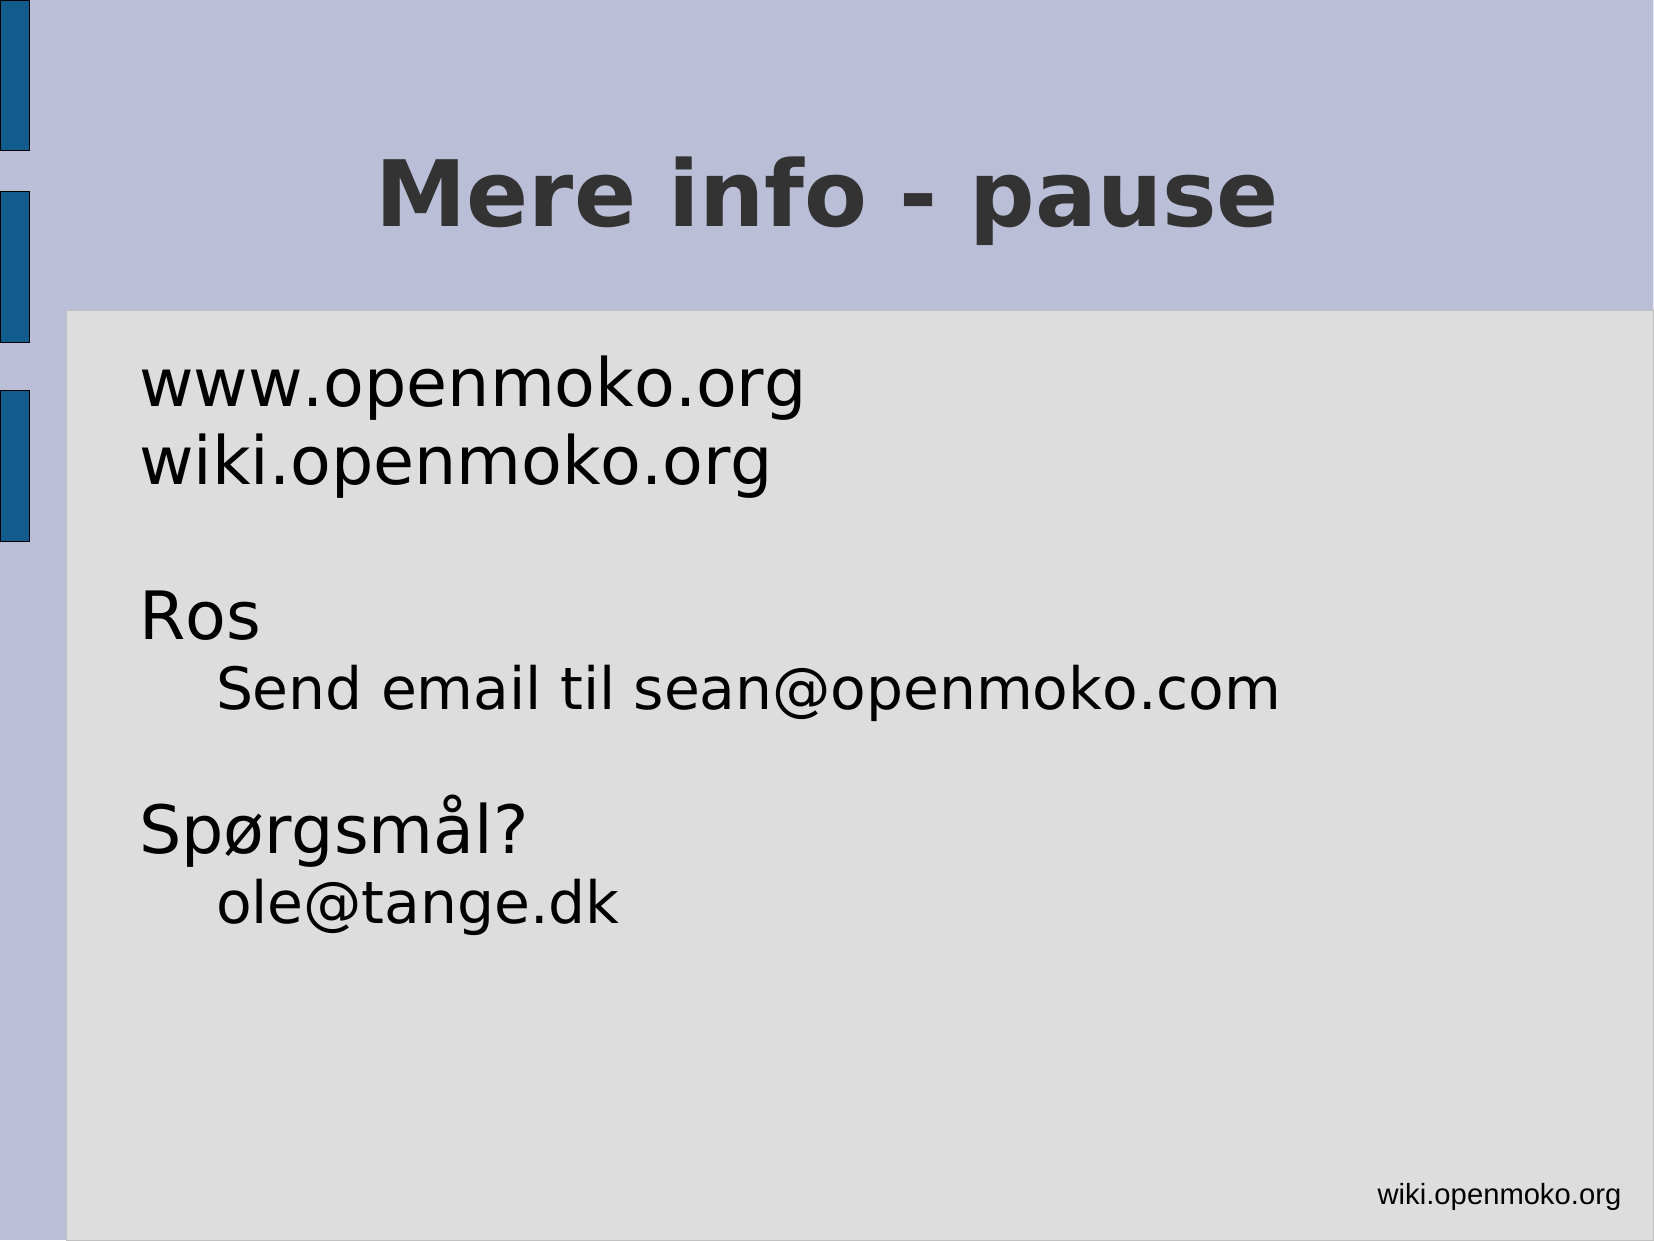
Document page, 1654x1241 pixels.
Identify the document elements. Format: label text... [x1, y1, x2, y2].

list www.openmoko.org wiki.openmoko.org Ros Send email til sean@openmoko.com Spørgsmål? ole@tange.dk [121, 344, 1534, 1127]
title Mere info - pause [121, 91, 1534, 299]
